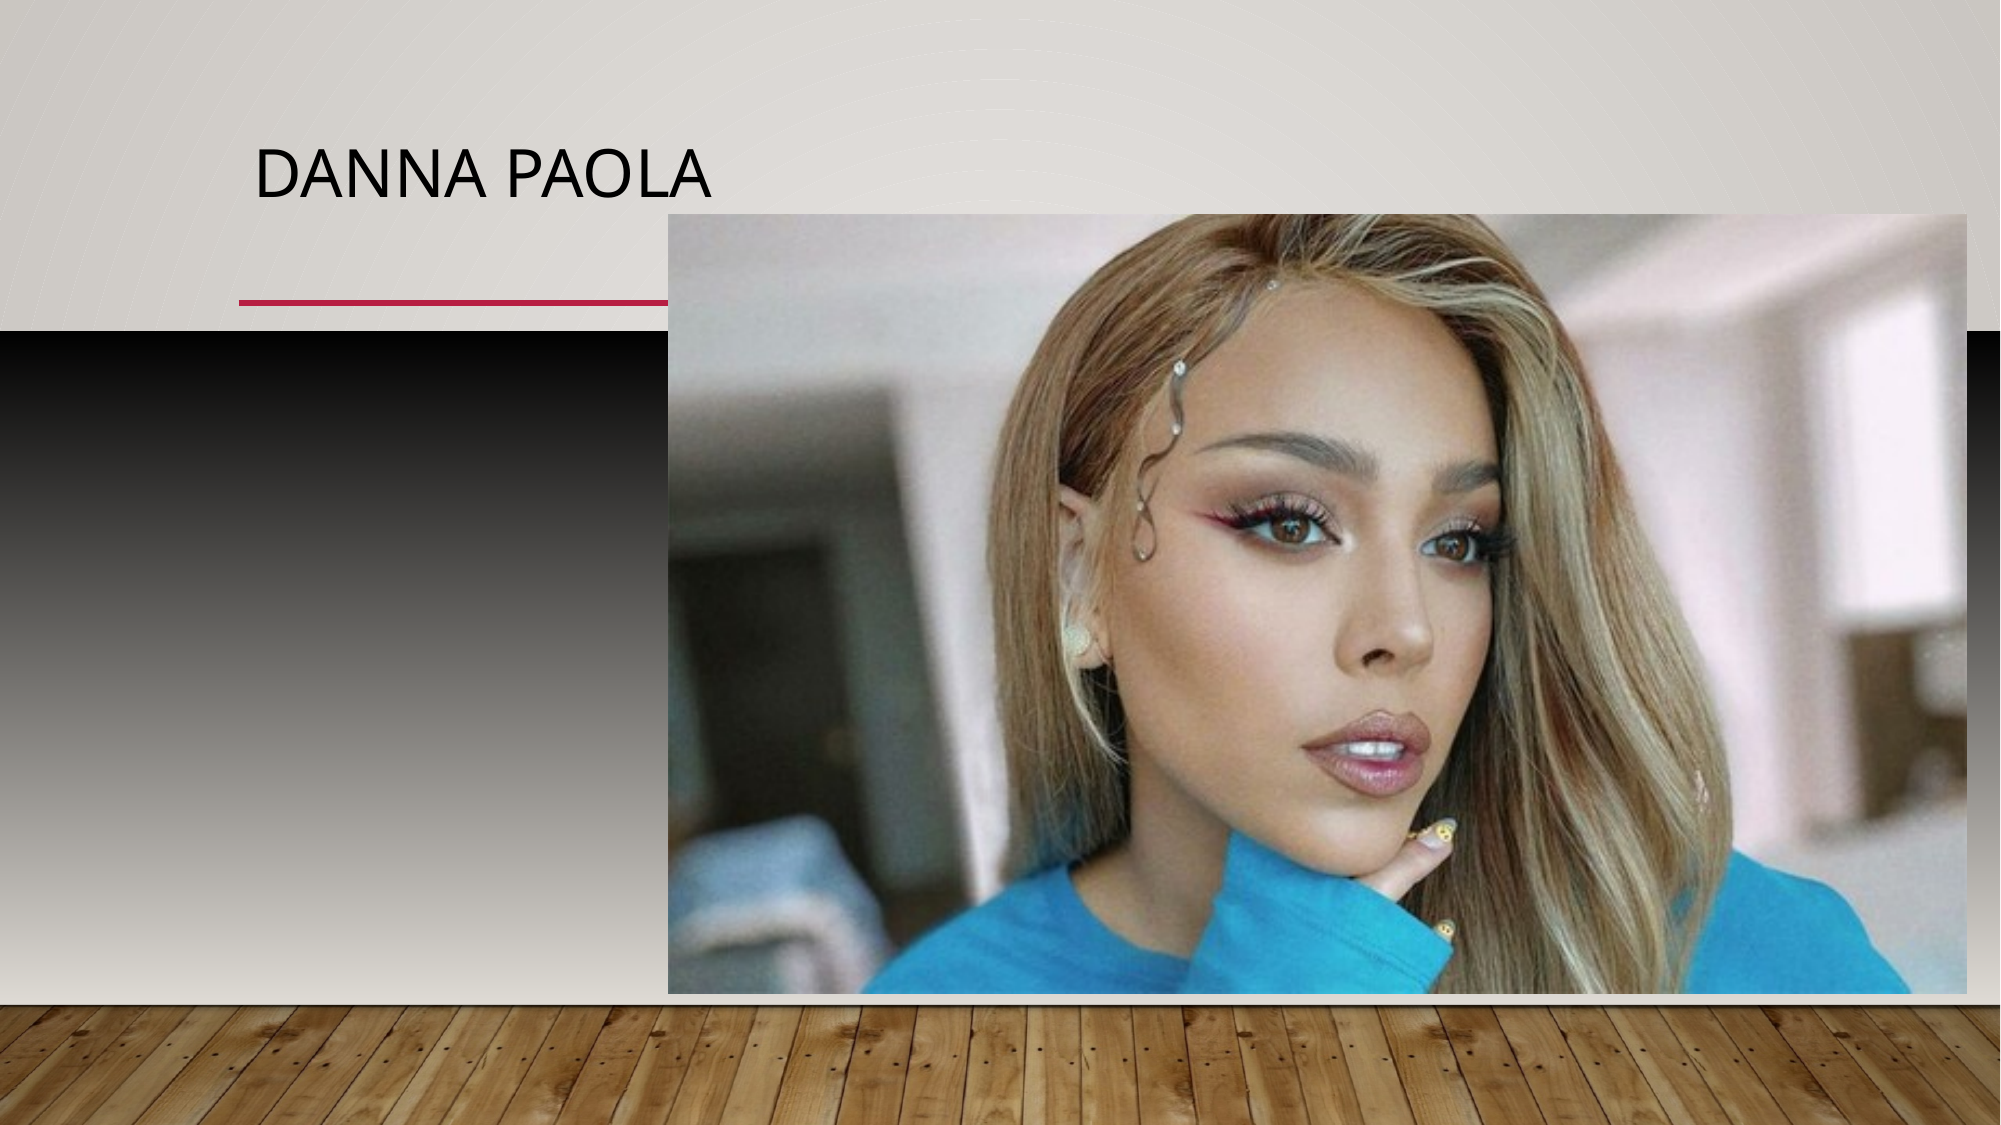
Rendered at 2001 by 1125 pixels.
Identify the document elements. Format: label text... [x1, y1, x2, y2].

picture [668, 214, 1967, 994]
title DANNA PAOLA [238, 131, 1814, 305]
